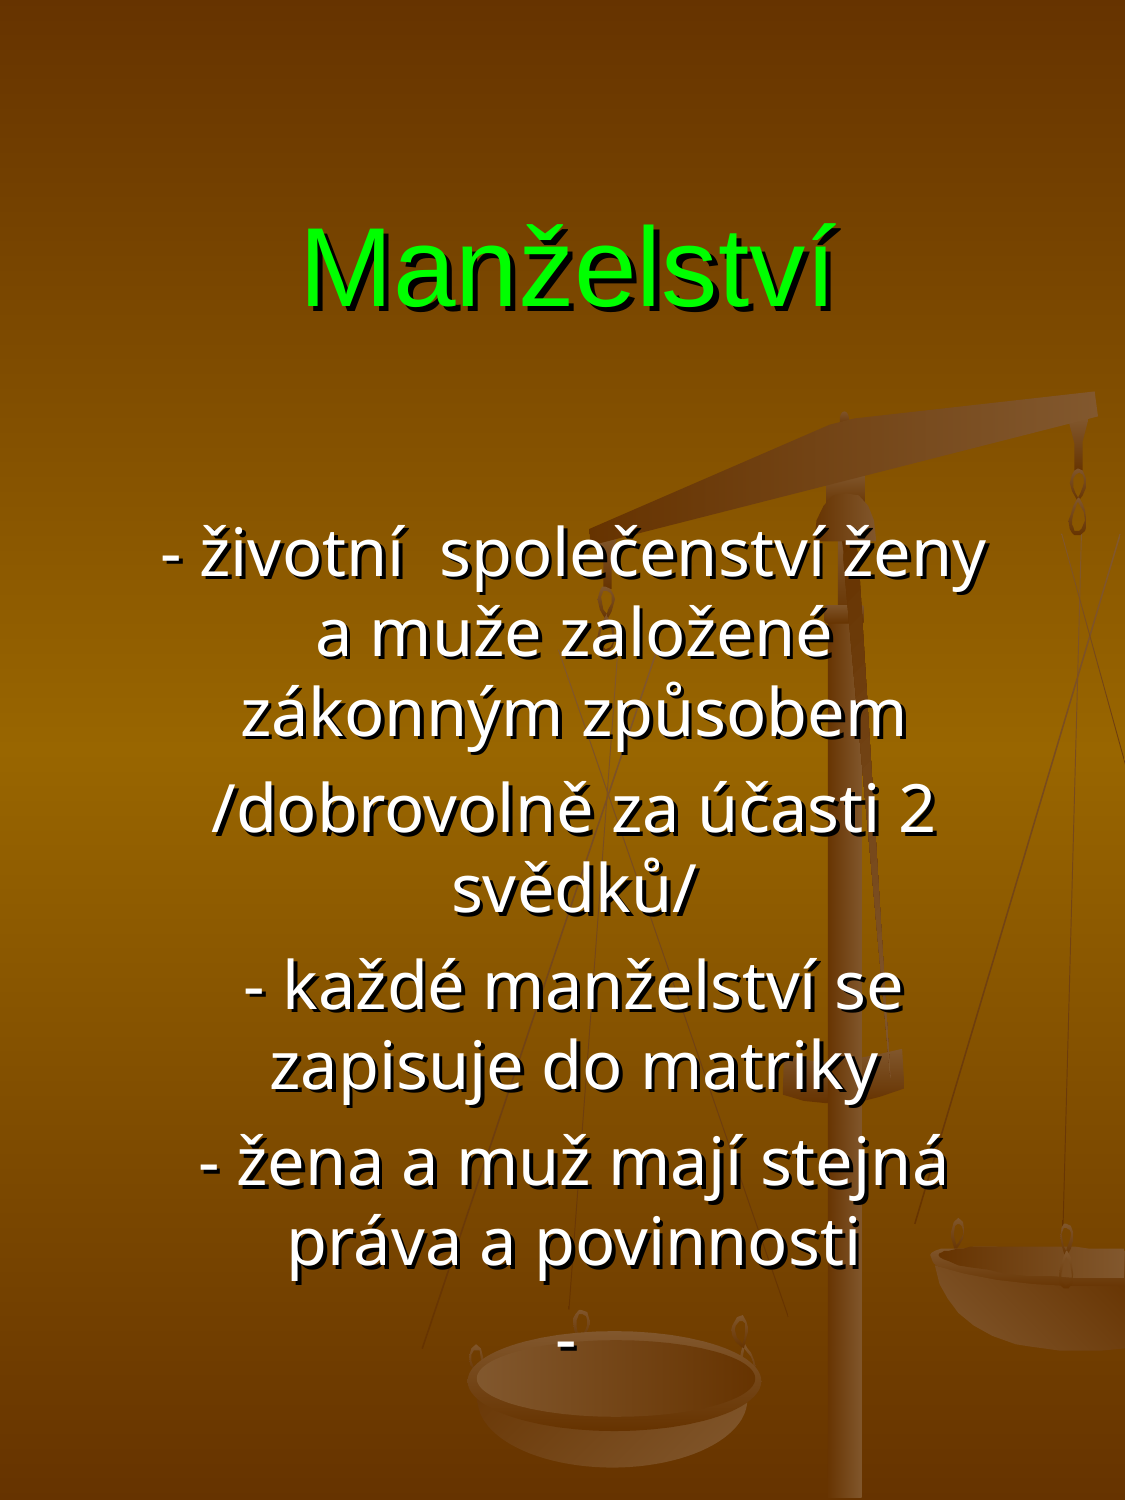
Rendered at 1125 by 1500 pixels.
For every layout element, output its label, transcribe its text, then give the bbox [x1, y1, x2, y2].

title Manželství [90, 0, 1047, 337]
text_box - životní společenství ženy a muže založené zákonným způsobem /dobrovolně za účasti 2 svědků/ - každé manželství se zapisuje do matriky - žena a muž mají stejná práva a povinnosti - [137, 501, 1012, 1500]
